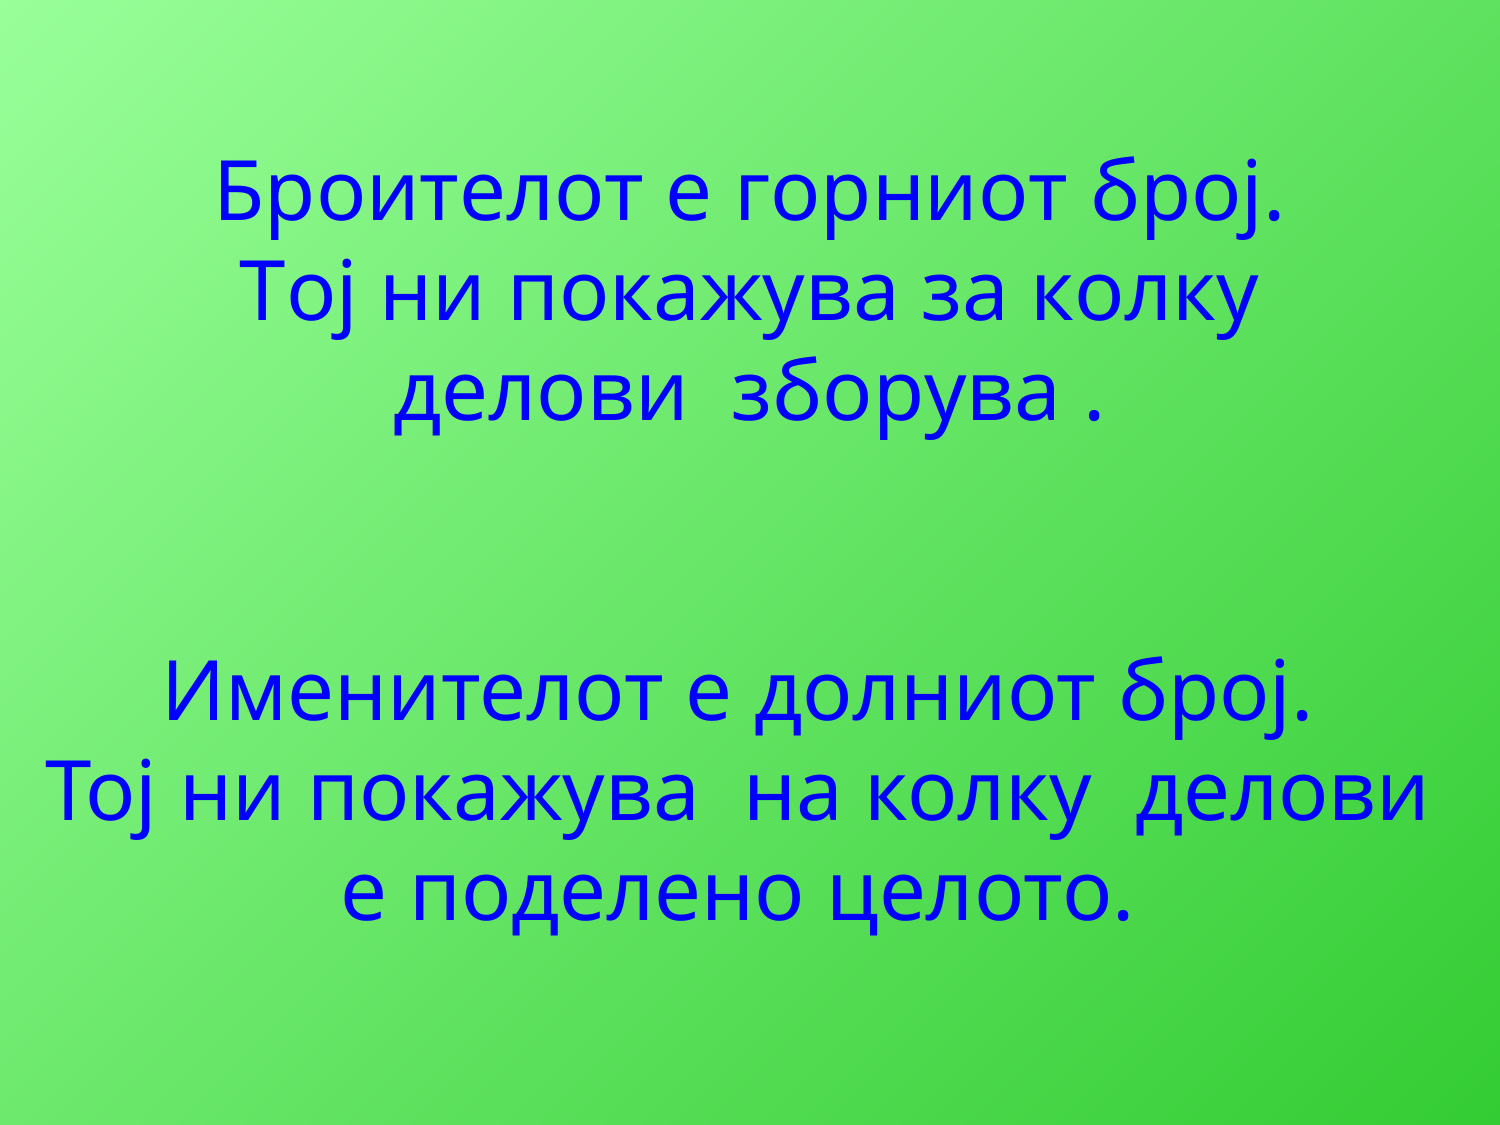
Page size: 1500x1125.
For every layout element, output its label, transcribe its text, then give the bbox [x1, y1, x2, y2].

text_box Именителот е долниот број. Тој ни покажува на колку делови е поделено целото. [0, 575, 1477, 1001]
title Броителот е горниот број. Тој ни покажува за колку делови зборува . [112, 99, 1388, 476]
